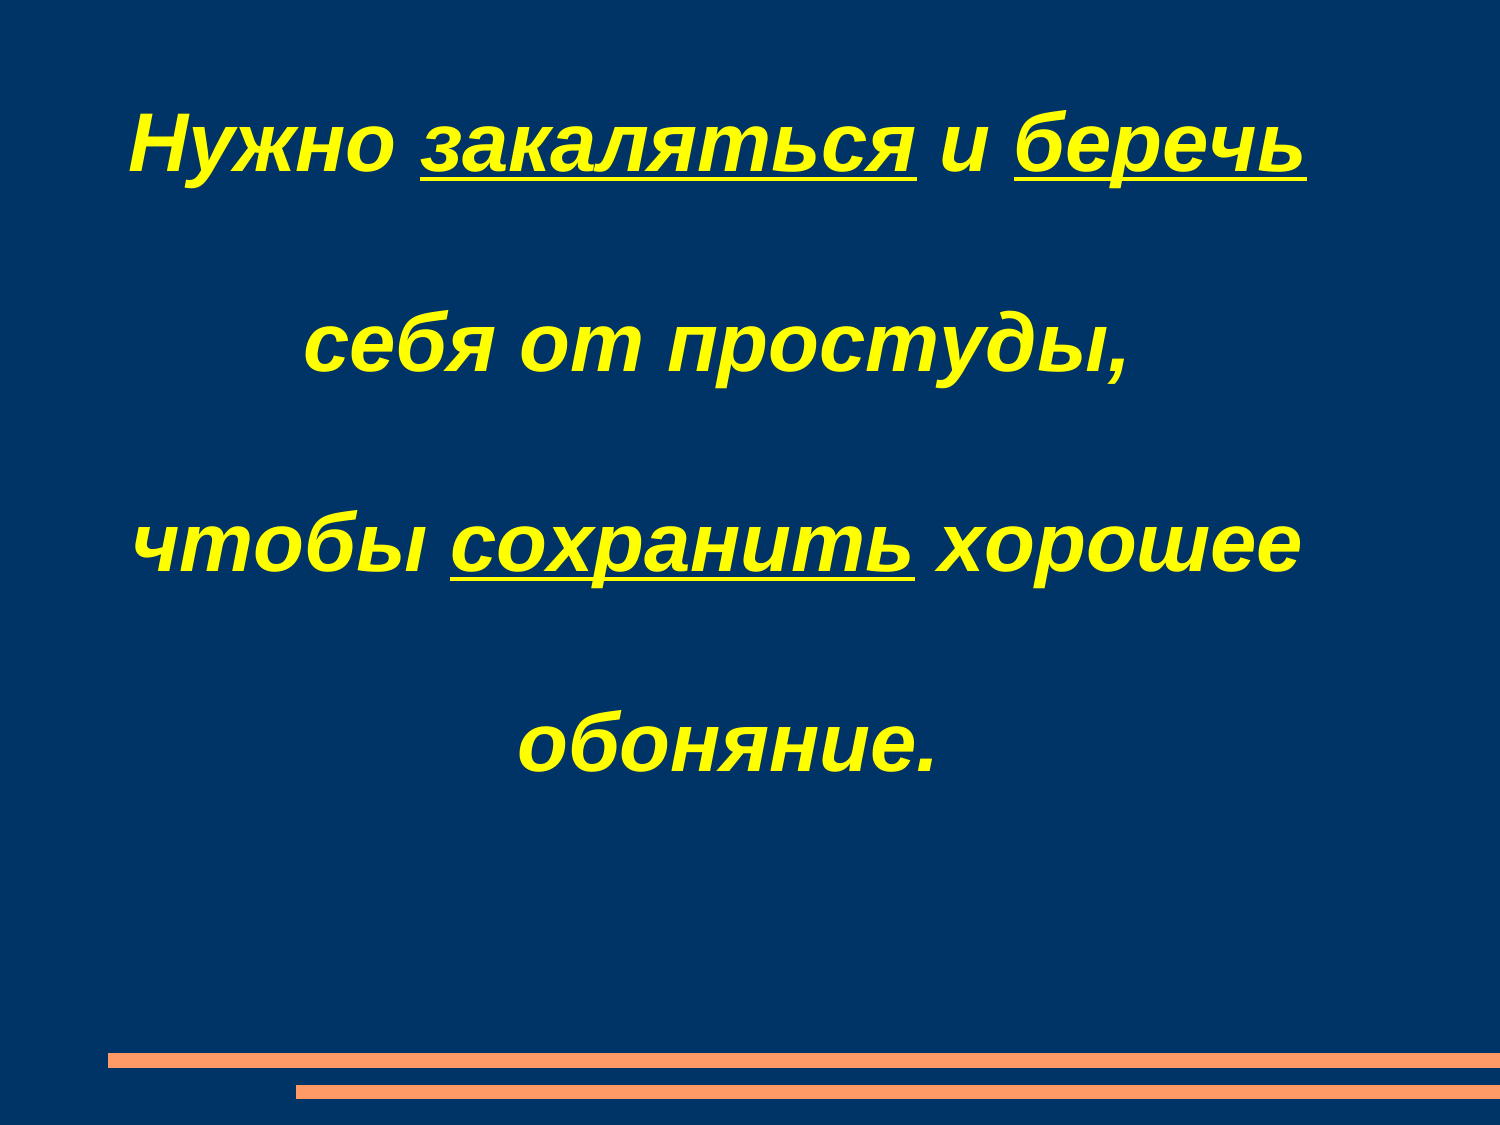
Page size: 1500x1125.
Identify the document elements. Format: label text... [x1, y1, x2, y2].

title Нужно закаляться и беречь себя от простуды, чтобы сохранить хорошее обоняние. [88, 88, 1370, 768]
